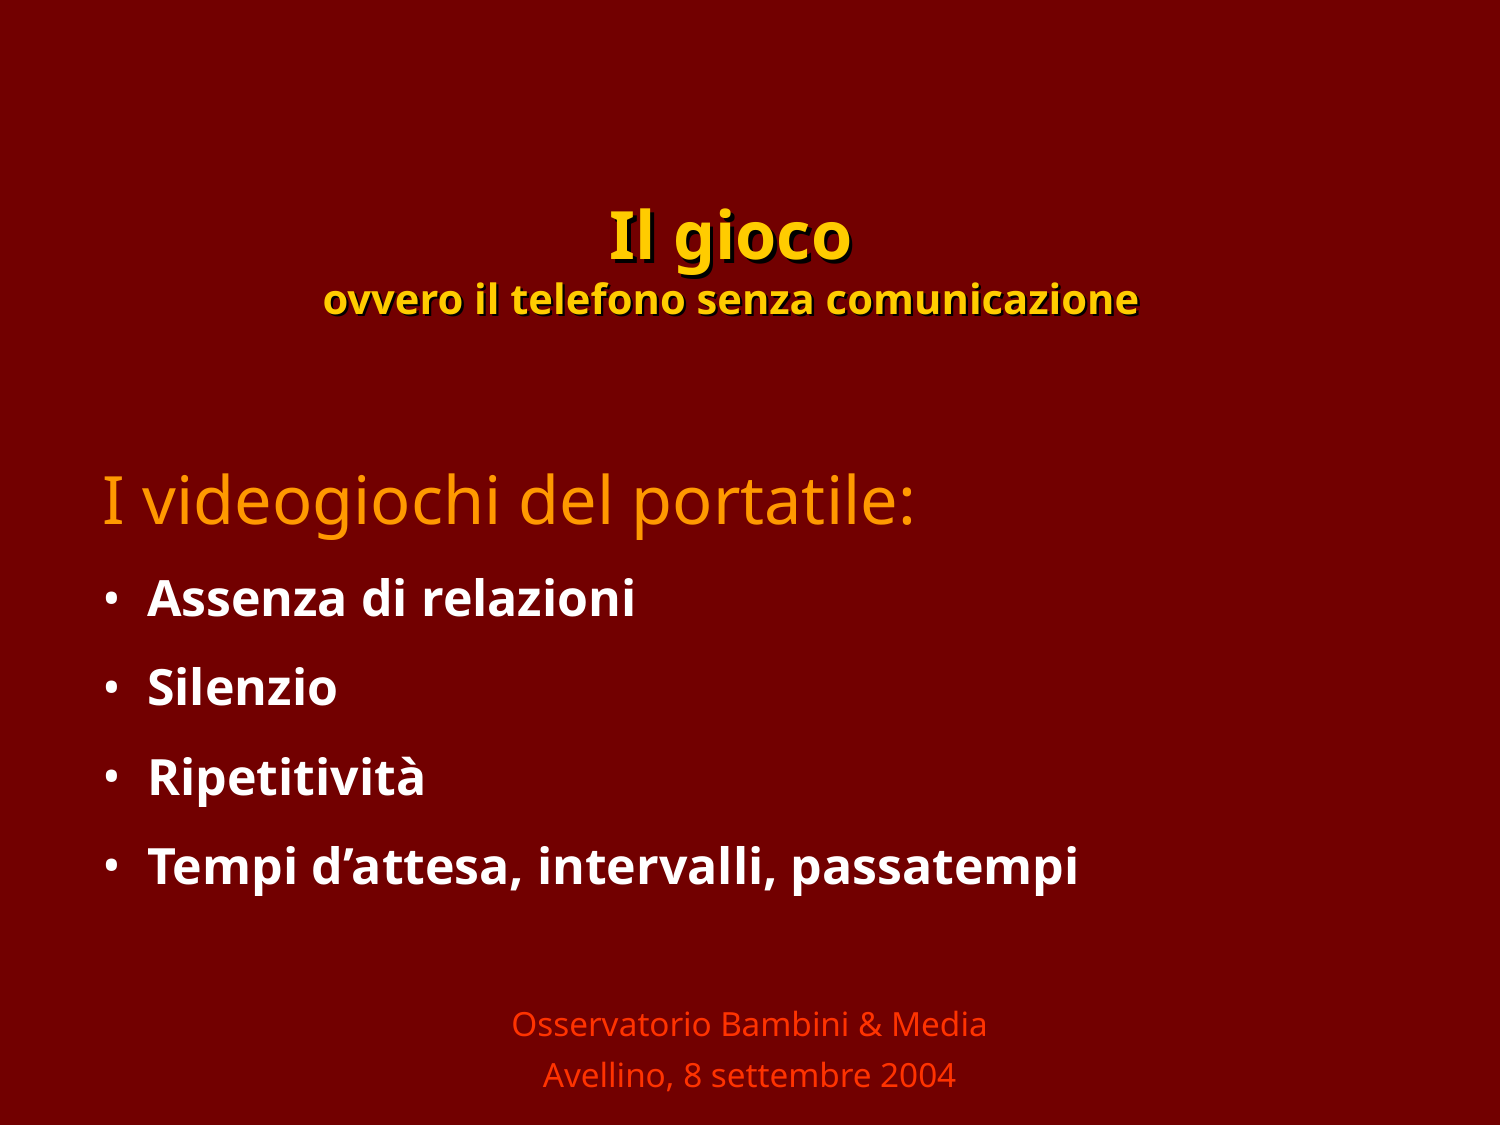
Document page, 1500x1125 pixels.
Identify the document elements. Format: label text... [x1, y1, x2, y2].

text_box I videogiochi del portatile: Assenza di relazioni Silenzio Ripetitività Tempi d’attesa, intervalli, passatempi [87, 450, 1163, 905]
text_box Il gioco ovvero il telefono senza comunicazione [225, 185, 1238, 330]
text_box Osservatorio Bambini & Media Avellino, 8 settembre 2004 [24, 1012, 1475, 1100]
